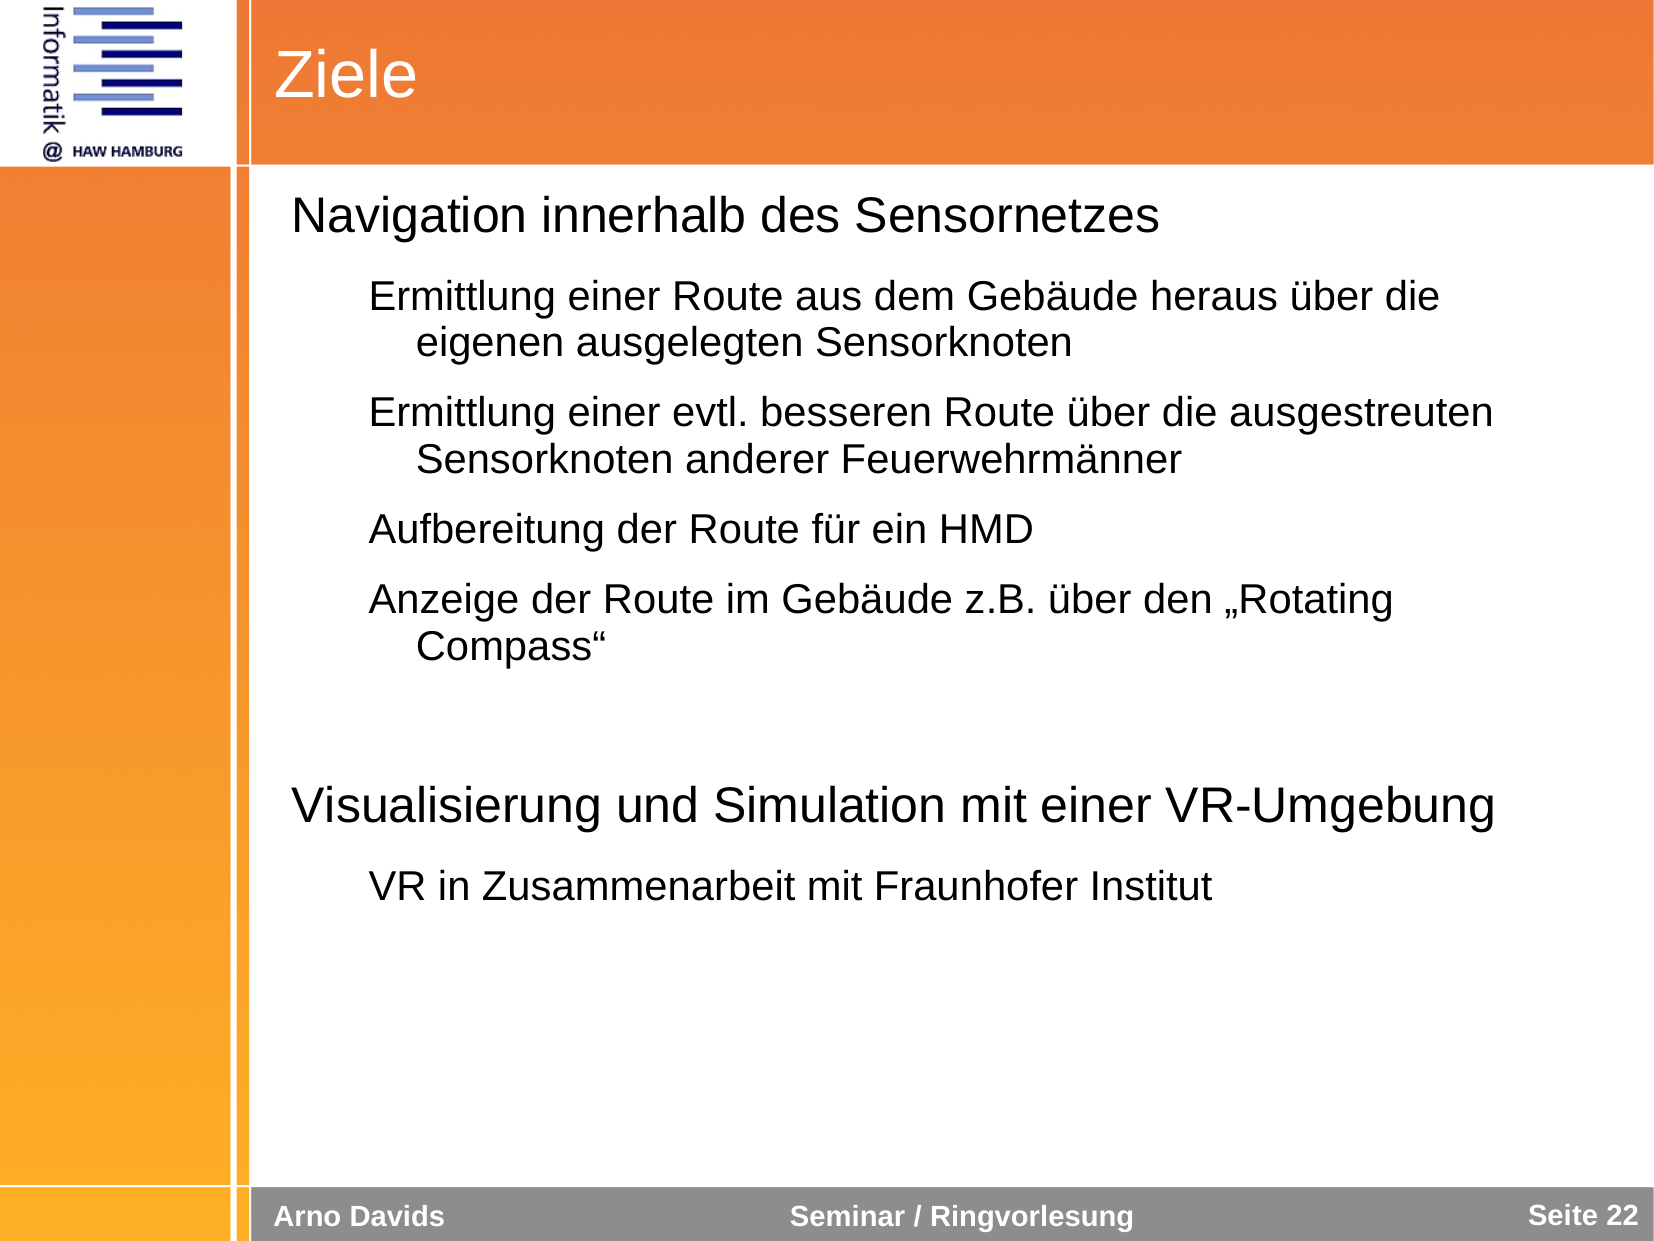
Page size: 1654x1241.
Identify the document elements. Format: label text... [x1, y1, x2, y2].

picture [43, 5, 186, 162]
list Navigation innerhalb des Sensornetzes Ermittlung einer Route aus dem Gebäude heraus über die eigenen ausgelegten Sensorknoten Ermittlung einer evtl. besseren Route über die ausgestreuten Sensorknoten anderer Feuerwehrmänner Aufbereitung der Route für ein HMD Anzeige der Route im Gebäude z.B. über den „Rotating Compass“ Visualisierung und Simulation mit einer VR-Umgebung VR in Zusammenarbeit mit Fraunhofer Institut [274, 187, 1576, 1160]
title Ziele [274, 11, 1651, 137]
picture [0, 0, 1654, 1241]
